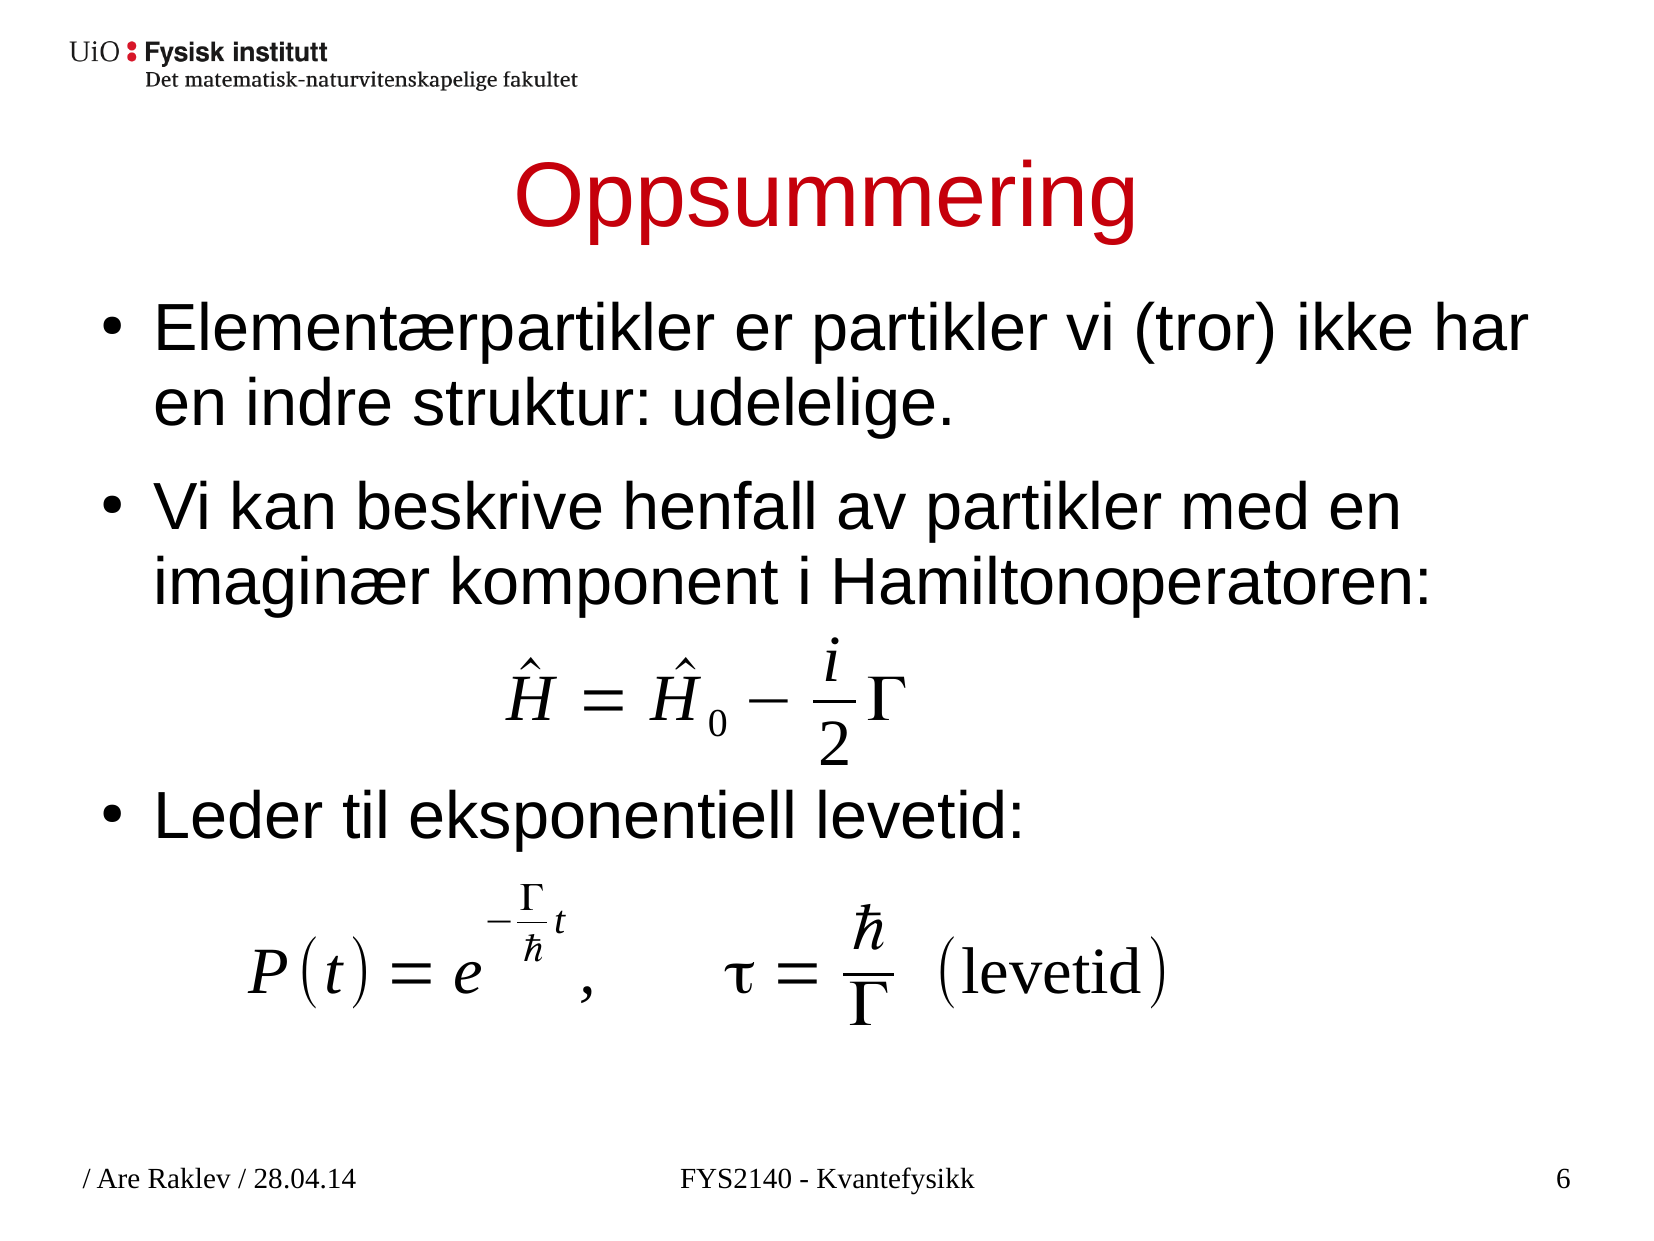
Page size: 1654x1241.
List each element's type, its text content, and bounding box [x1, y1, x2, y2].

chart [494, 623, 914, 780]
chart [237, 875, 603, 1013]
title Oppsummering [82, 90, 1571, 298]
list Elementærpartikler er partikler vi (tror) ikke har en indre struktur: udelelige. Vi kan beskrive henfall av partikler med en imaginær komponent i Hamiltonoperatoren: Leder til eksponentiell levetid: [82, 290, 1538, 1094]
chart [715, 888, 1176, 1029]
picture [68, 37, 581, 93]
